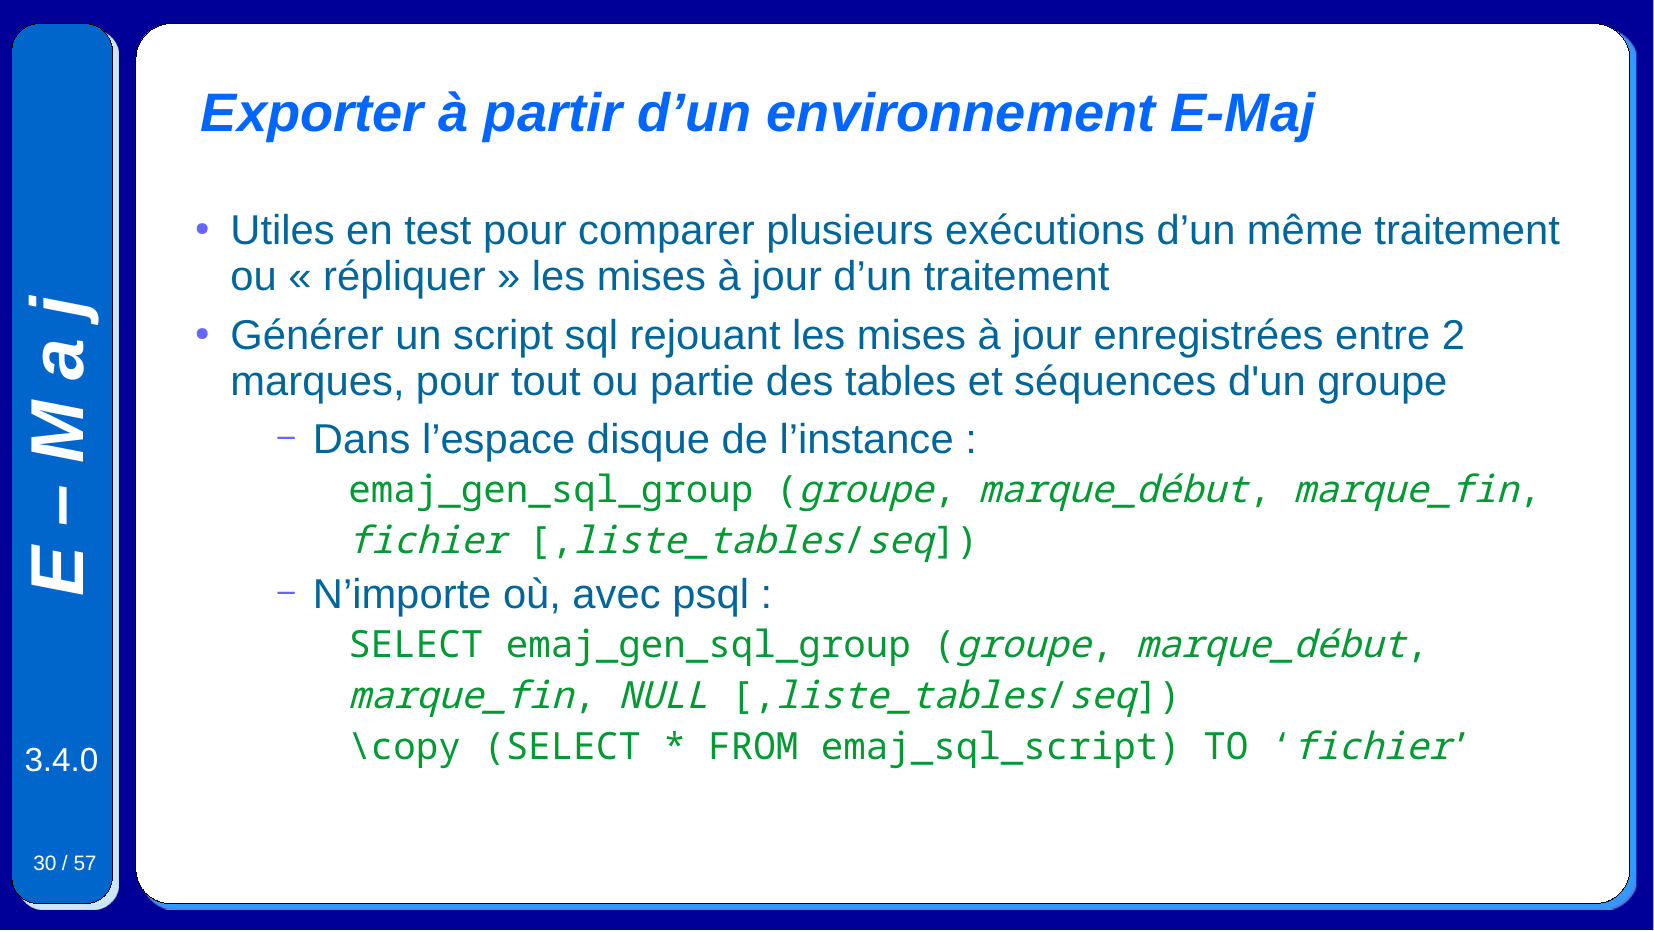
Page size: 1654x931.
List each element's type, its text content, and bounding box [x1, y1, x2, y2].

title Exporter à partir d’un environnement E-Maj [200, 34, 1575, 191]
list Utiles en test pour comparer plusieurs exécutions d’un même traitement ou « répliquer » les mises à jour d’un traitement Générer un script sql rejouant les mises à jour enregistrées entre 2 marques, pour tout ou partie des tables et séquences d'un groupe Dans l’espace disque de l’instance : emaj_gen_sql_group (groupe, marque_début, marque_fin, fichier [,liste_tables/seq]) N’importe où, avec psql : SELECT emaj_gen_sql_group (groupe, marque_début, marque_fin, NULL [,liste_tables/seq]) \copy (SELECT * FROM emaj_sql_script) TO ‘fichier’ [177, 206, 1587, 881]
